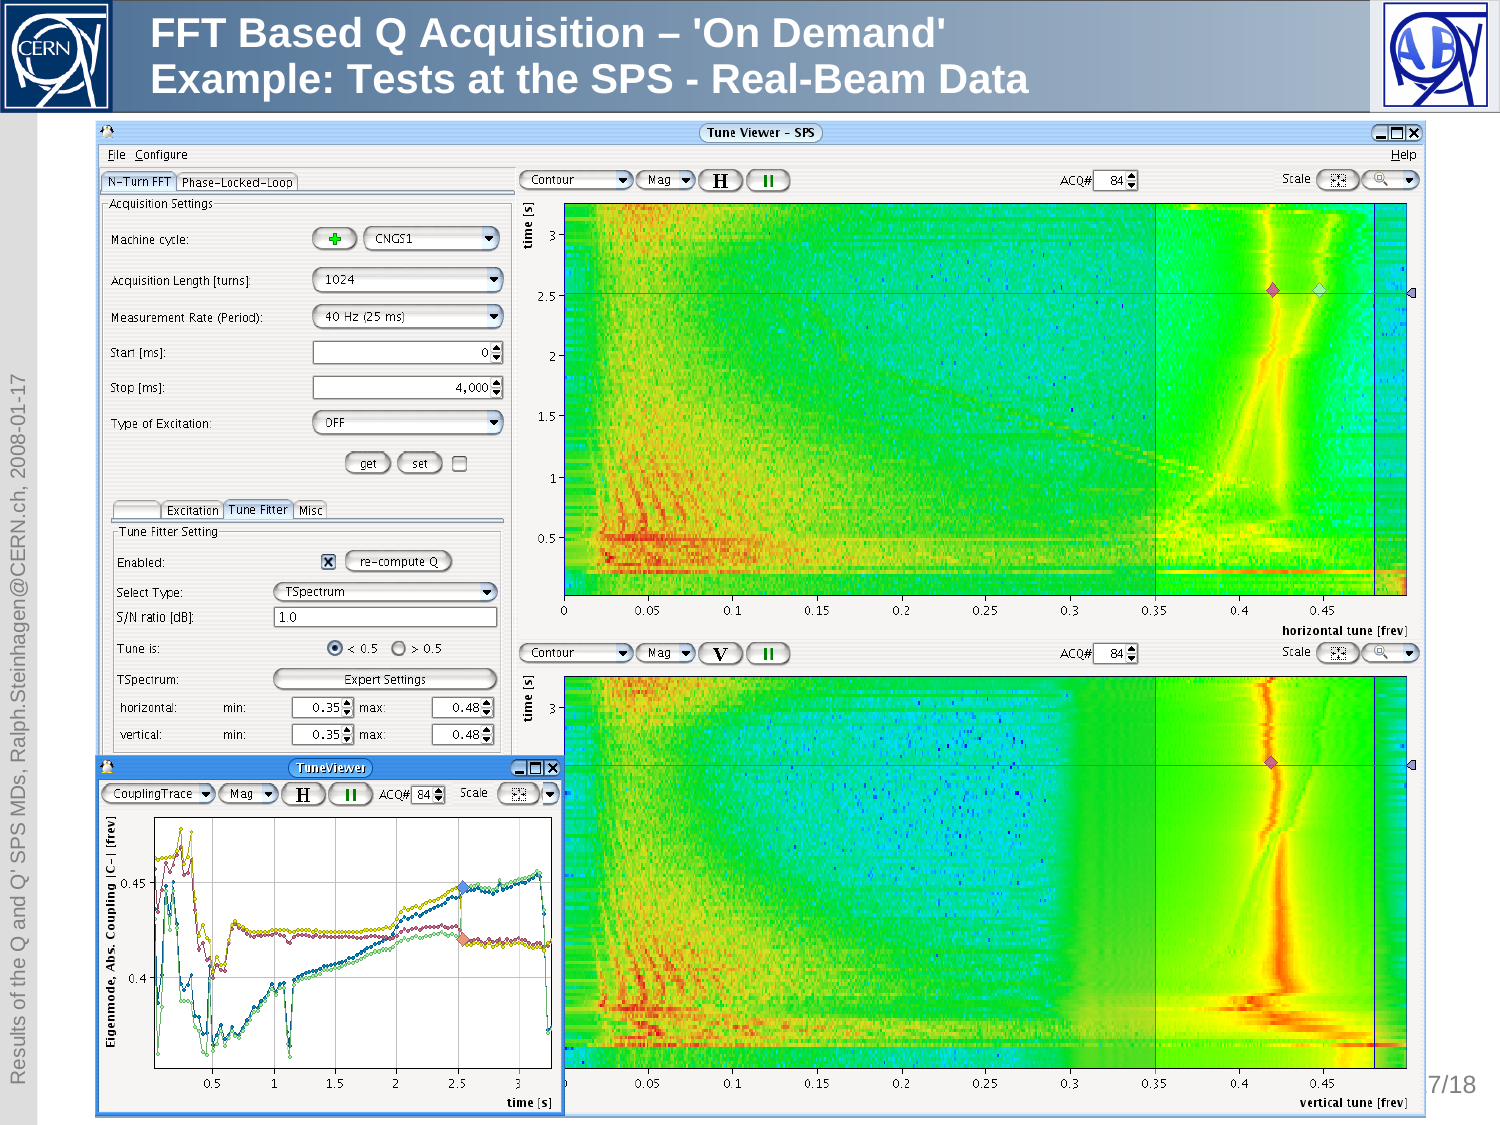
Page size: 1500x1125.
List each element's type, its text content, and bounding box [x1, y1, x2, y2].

title FFT Based Q Acquisition – 'On Demand' Example: Tests at the SPS - Real-Beam Data [150, 7, 1347, 106]
picture [95, 120, 1426, 1118]
picture [1382, 1, 1489, 108]
picture [0, 0, 113, 113]
